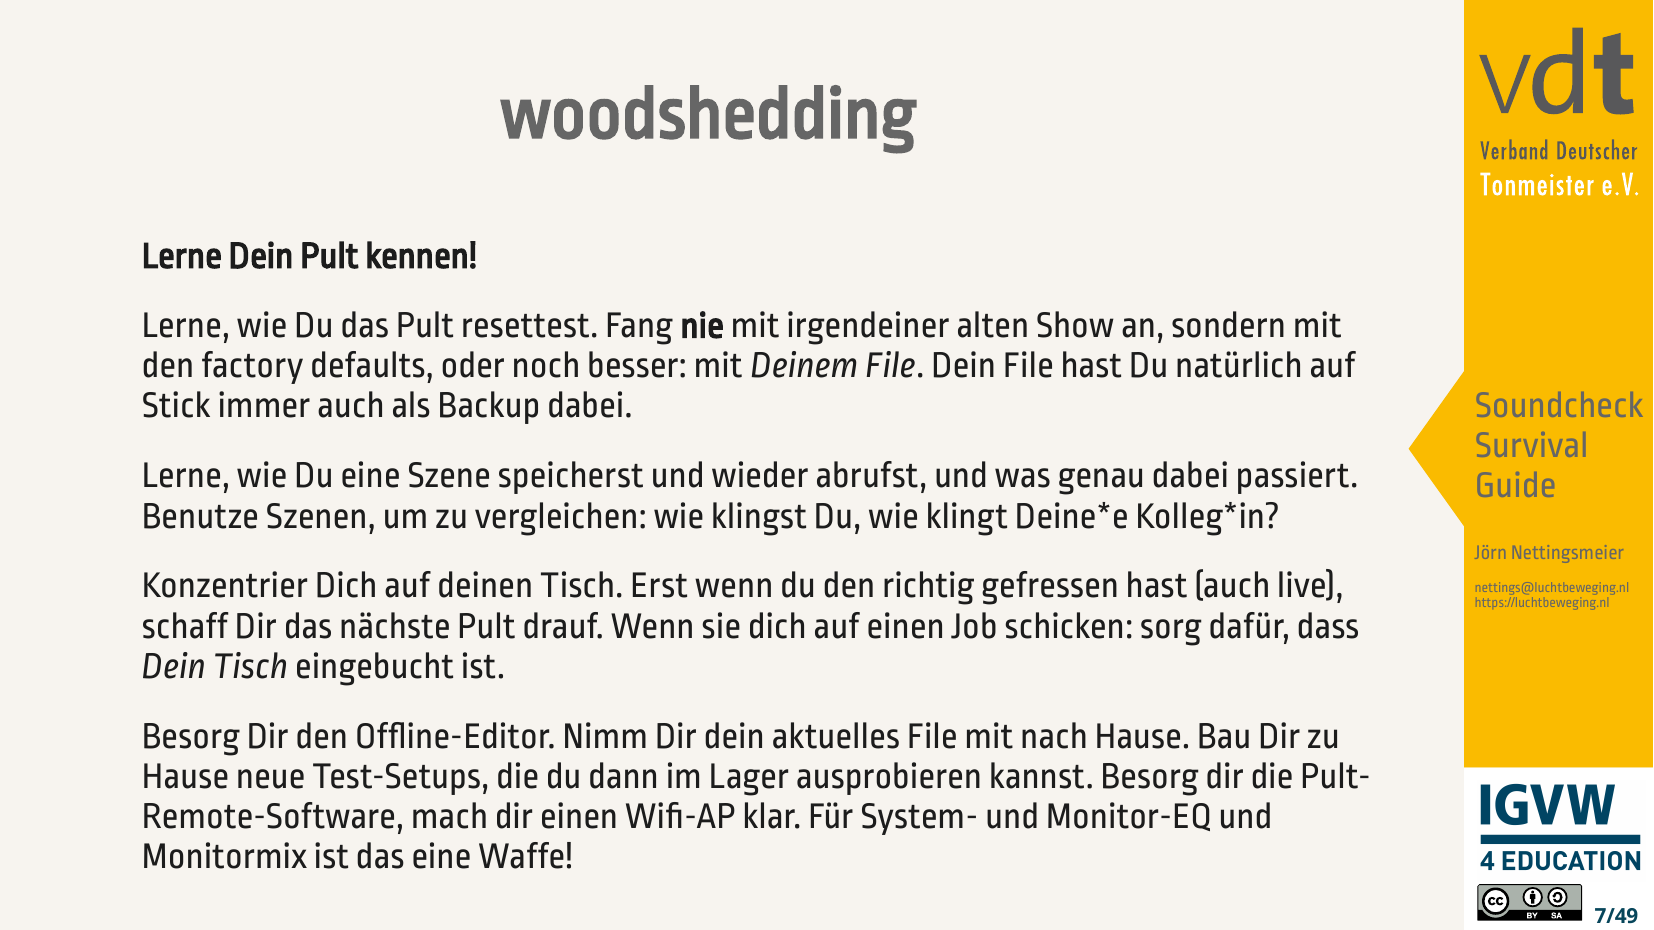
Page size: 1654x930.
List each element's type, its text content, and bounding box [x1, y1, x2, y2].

list Lerne Dein Pult kennen! Lerne, wie Du das Pult resettest. Fang nie mit irgendeiner alten Show an, sondern mit den factory defaults, oder noch besser: mit Deinem File. Dein File hast Du natürlich auf Stick immer auch als Backup dabei. Lerne, wie Du eine Szene speicherst und wieder abrufst, und was genau dabei passiert. Benutze Szenen, um zu vergleichen: wie klingst Du, wie klingt Deine*e Kolleg*in? Konzentrier Dich auf deinen Tisch. Erst wenn du den richtig gefressen hast (auch live), schaff Dir das nächste Pult drauf. Wenn sie dich auf einen Job schicken: sorg dafür, dass Dein Tisch eingebucht ist. Besorg Dir den Offline-Editor. Nimm Dir dein aktuelles File mit nach Hause. Bau Dir zu Hause neue Test-Setups, die du dann im Lager ausprobieren kannst. Besorg dir die Pult-Remote-Software, mach dir einen Wifi-AP klar. Für System- und Monitor-EQ und Monitormix ist das eine Waffe! [141, 236, 1394, 905]
picture [1477, 780, 1646, 882]
title woodshedding [82, 37, 1335, 193]
